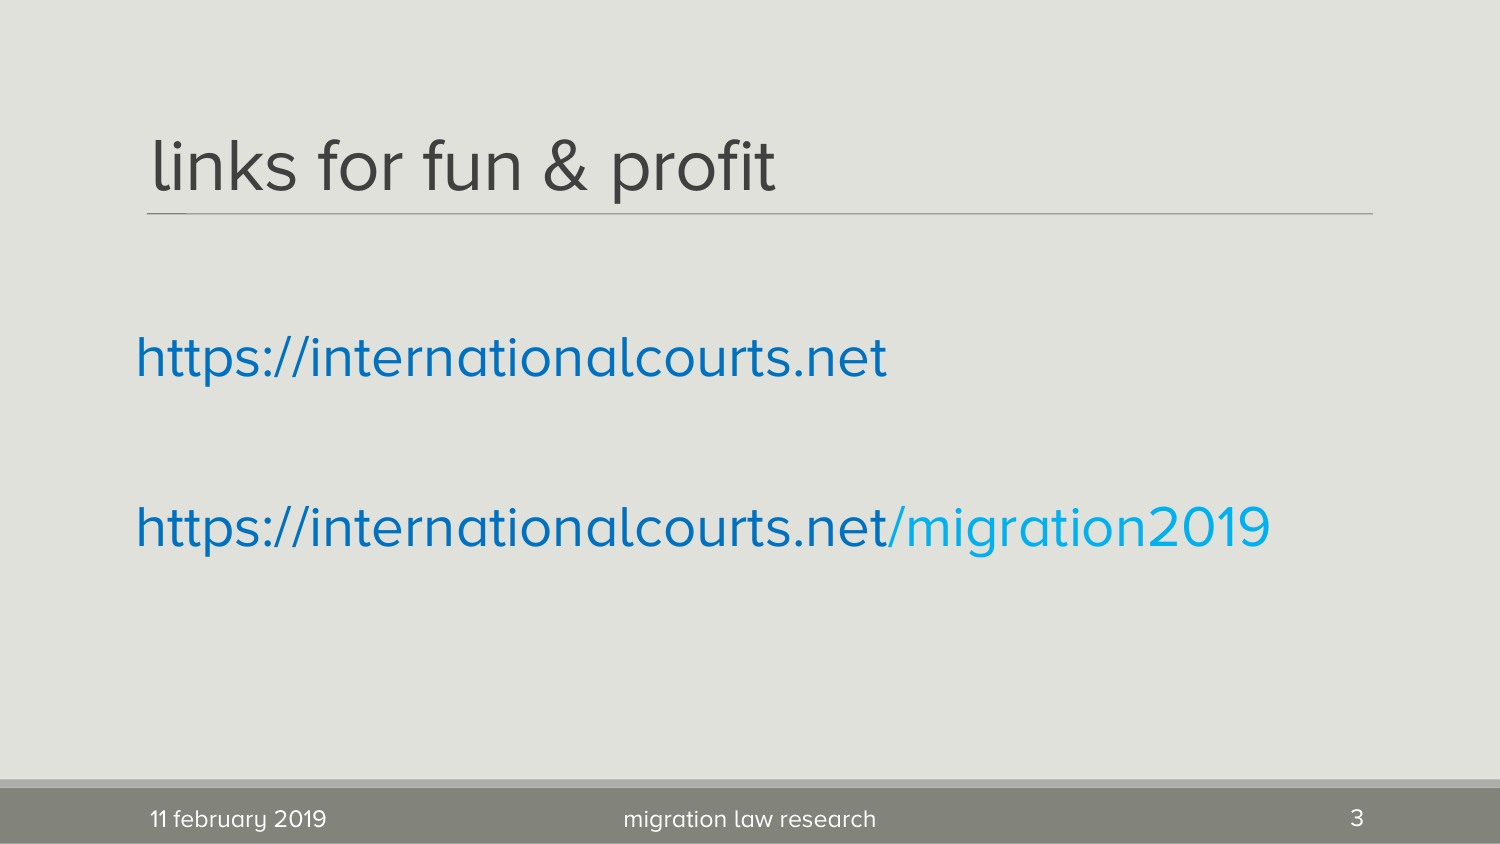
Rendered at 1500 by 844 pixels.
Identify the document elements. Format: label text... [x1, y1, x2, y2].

slide_number 11 february 2019 [135, 794, 440, 840]
slide_number <number> [1218, 794, 1380, 840]
footer migration law research [453, 794, 1047, 840]
title links for fun & profit [135, 35, 1373, 214]
list https://internationalcourts.net https://internationalcourts.net/migration2019 [135, 227, 1373, 723]
